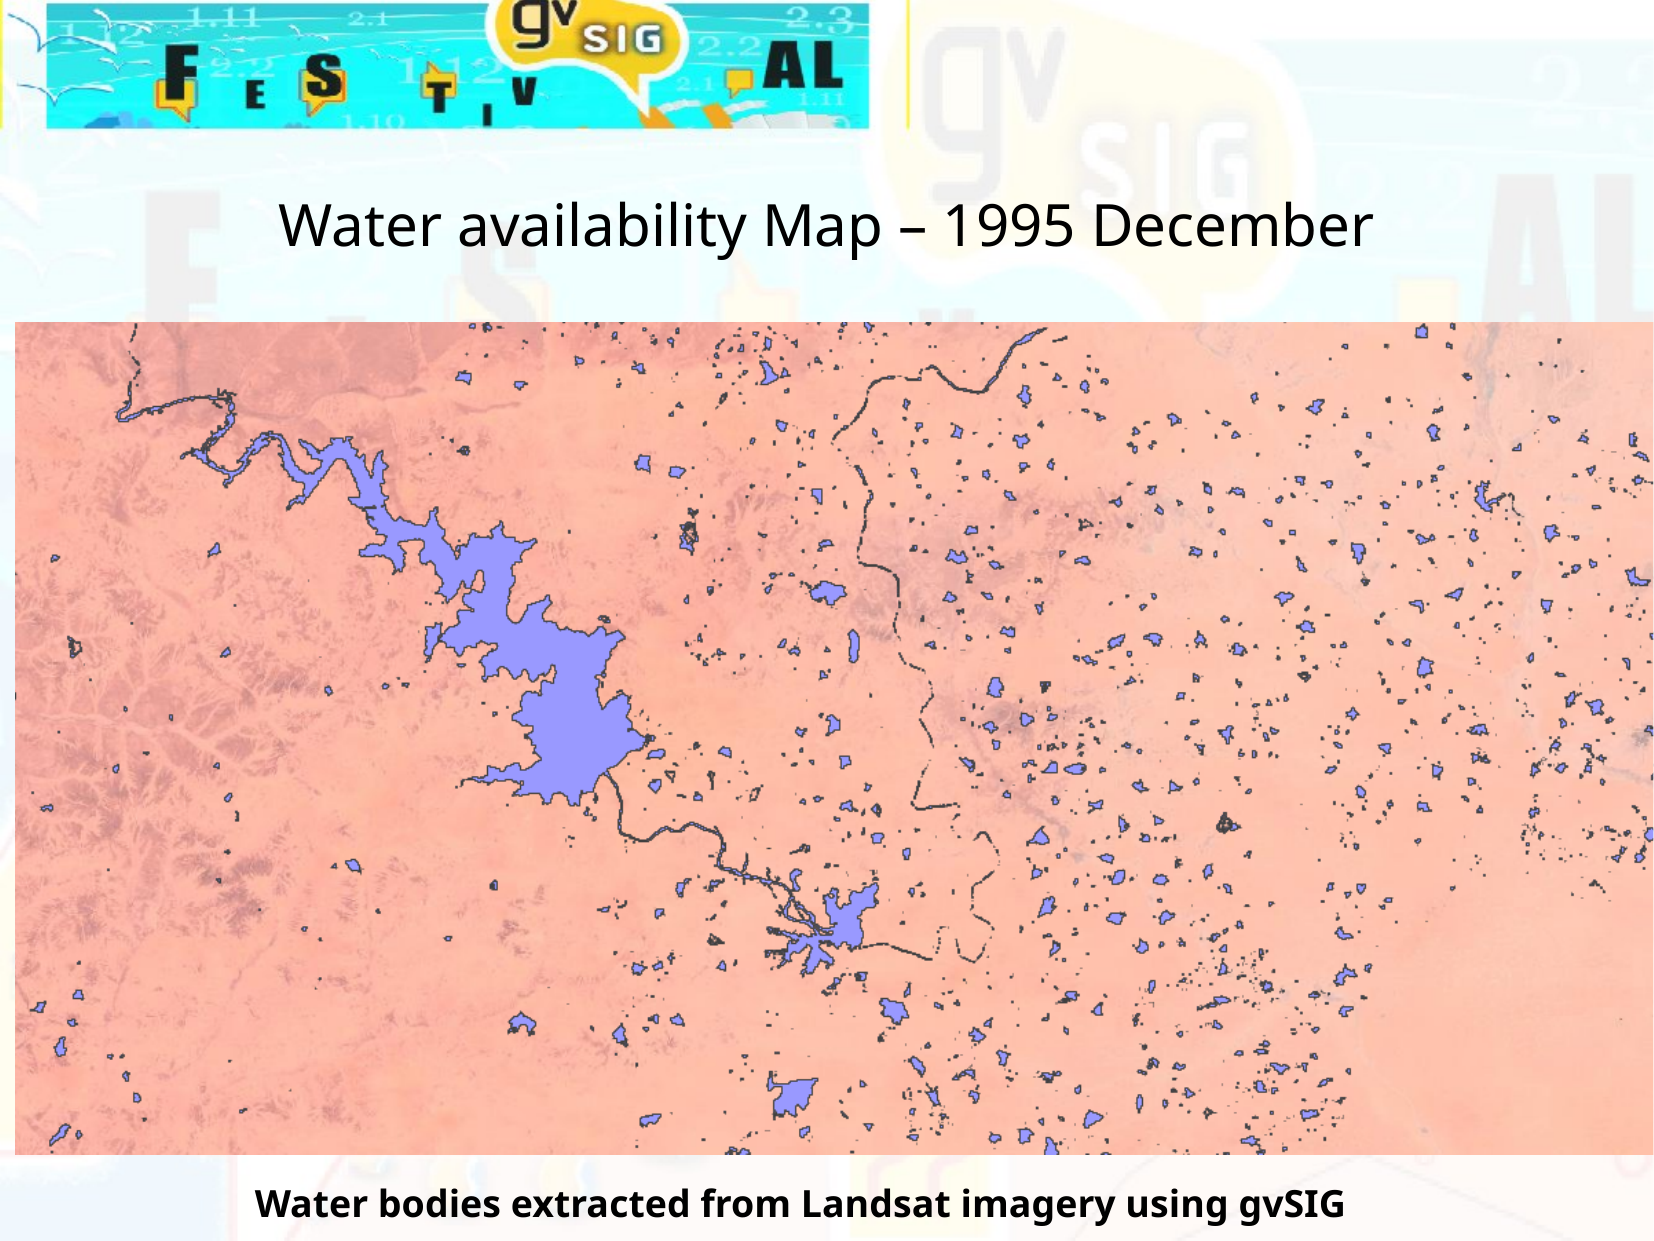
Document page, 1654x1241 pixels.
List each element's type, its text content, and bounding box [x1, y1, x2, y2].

title Water availability Map – 1995 December [82, 120, 1571, 322]
text_box Water bodies extracted from Landsat imagery using gvSIG [240, 1170, 1606, 1228]
picture [0, 0, 1654, 1241]
